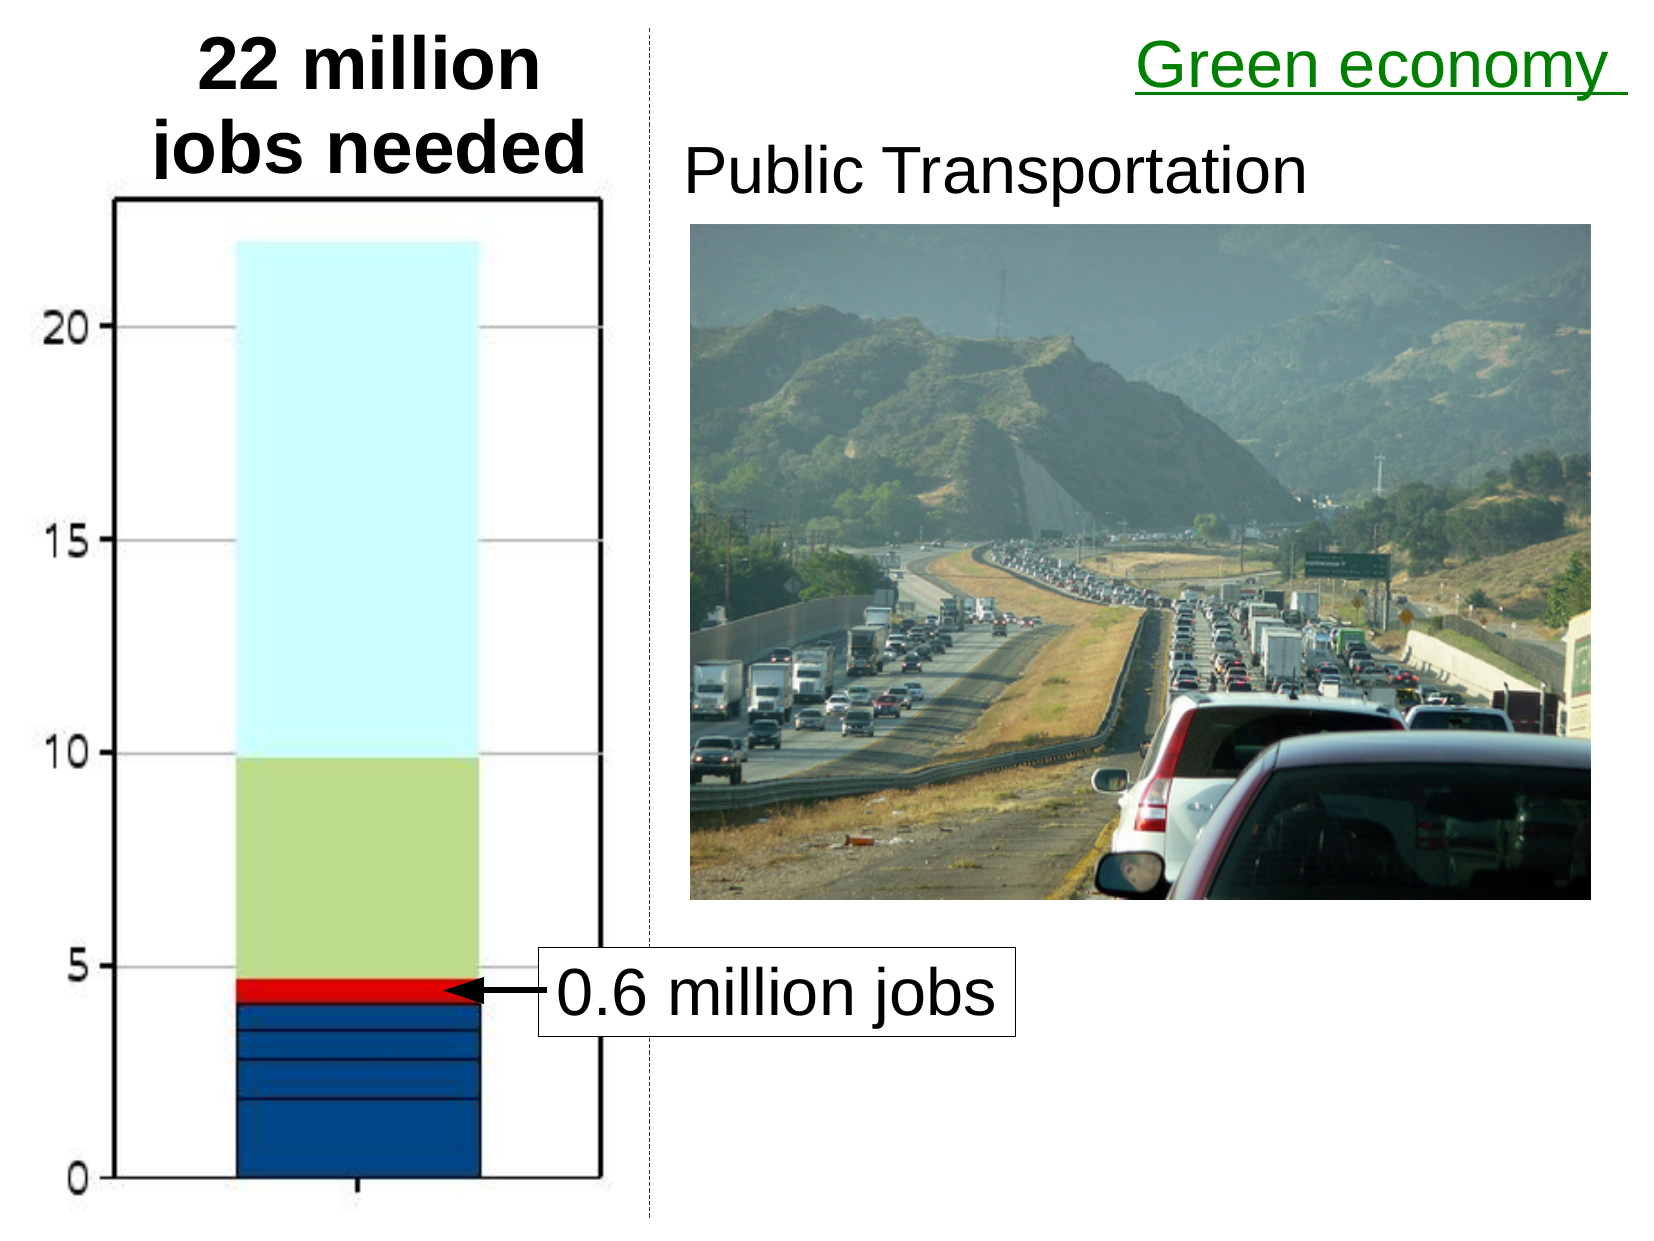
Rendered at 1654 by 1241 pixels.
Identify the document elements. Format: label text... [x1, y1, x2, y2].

text_box 0.6 million jobs [538, 947, 1016, 1037]
text_box 22 million jobs needed [126, 13, 614, 179]
text_box Public Transportation [668, 126, 1596, 216]
picture [30, 179, 616, 1231]
text_box Green economy [715, 19, 1643, 110]
picture [690, 224, 1591, 901]
